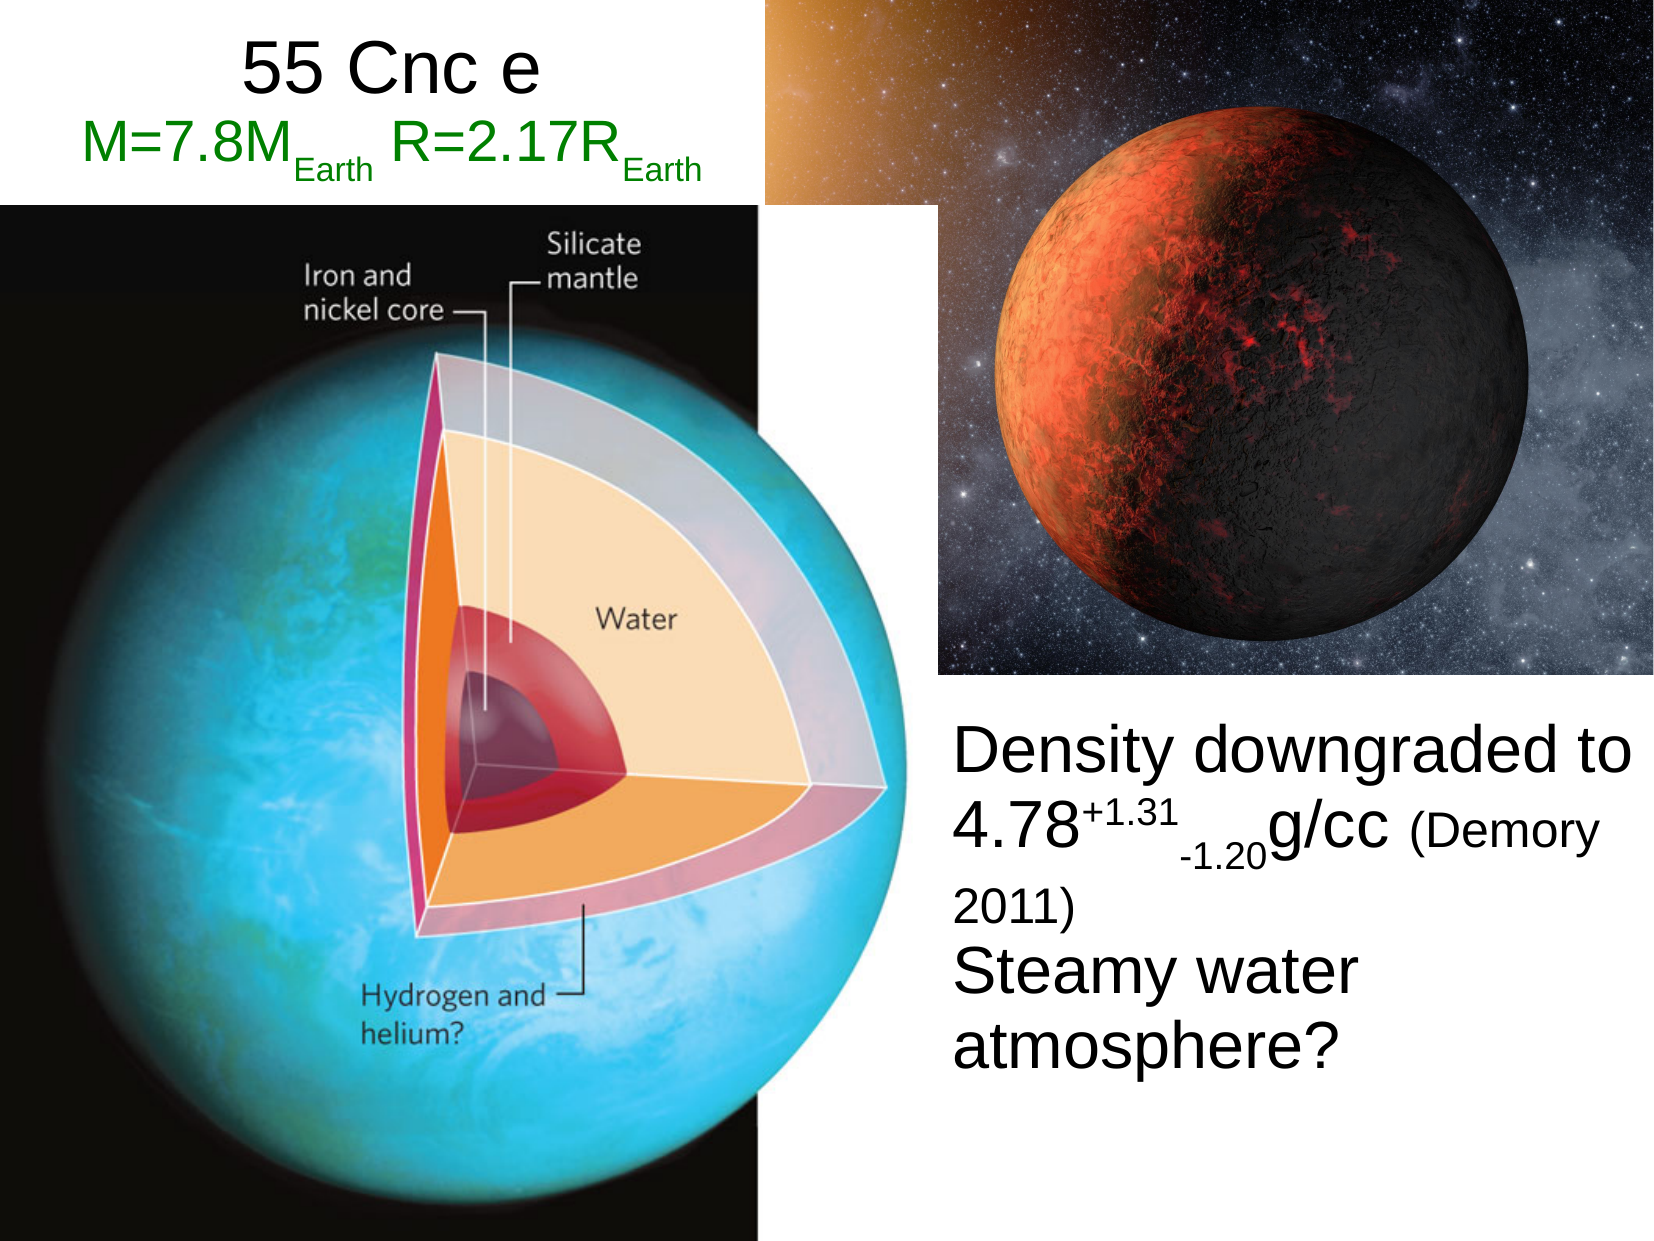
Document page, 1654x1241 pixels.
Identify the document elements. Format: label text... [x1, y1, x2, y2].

picture [0, 0, 1654, 1241]
text_box 55 Cnc e M=7.8MEarth R=2.17REarth [24, 17, 760, 196]
text_box Density downgraded to 4.78+1.31-1.20g/cc (Demory 2011) Steamy water atmosphere? [937, 705, 1654, 1091]
